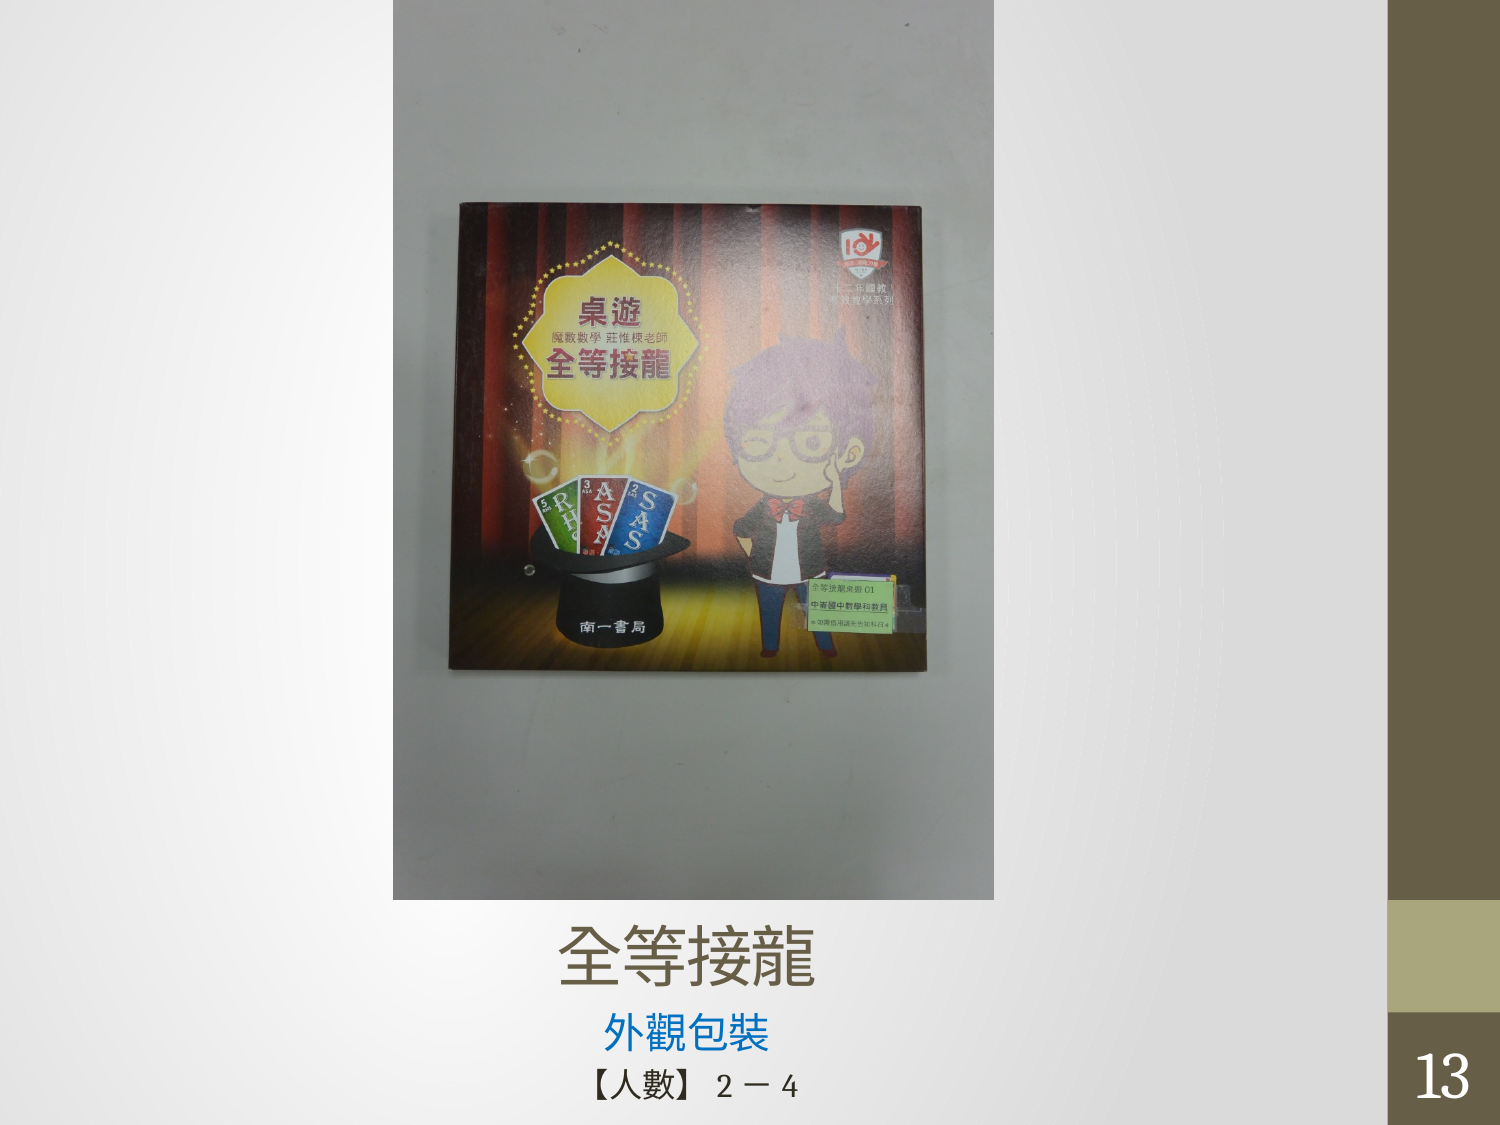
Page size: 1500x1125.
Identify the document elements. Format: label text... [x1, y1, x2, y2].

title 全等接龍 [49, 905, 1325, 999]
list 外觀包裝 【人數】2－4 [49, 999, 1325, 1125]
text_box 13 [1387, 1023, 1500, 1119]
picture [393, 0, 994, 900]
